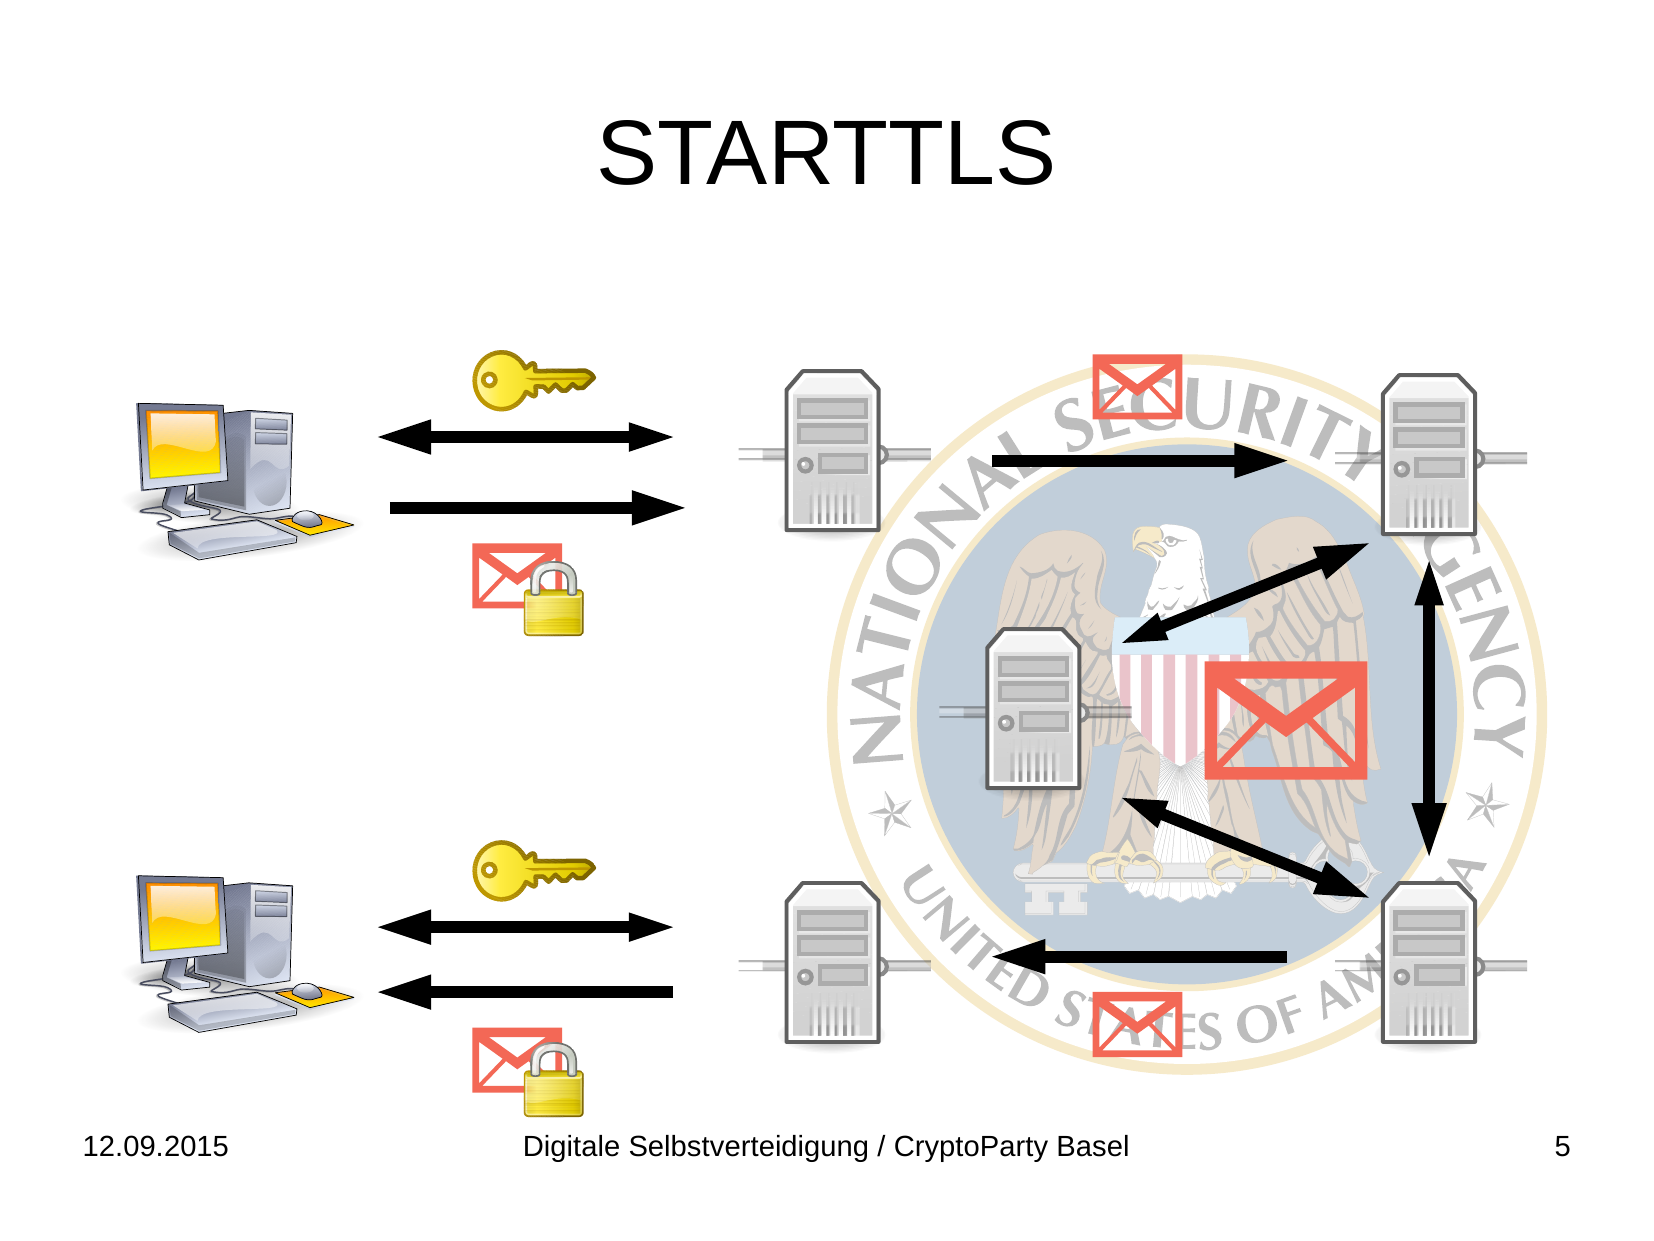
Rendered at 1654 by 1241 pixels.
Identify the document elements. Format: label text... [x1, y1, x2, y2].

picture [732, 350, 1548, 1075]
picture [118, 354, 367, 603]
picture [472, 543, 594, 641]
picture [472, 1027, 594, 1123]
title STARTTLS [82, 49, 1571, 257]
picture [118, 826, 367, 1075]
picture [472, 318, 597, 443]
picture [472, 809, 597, 933]
